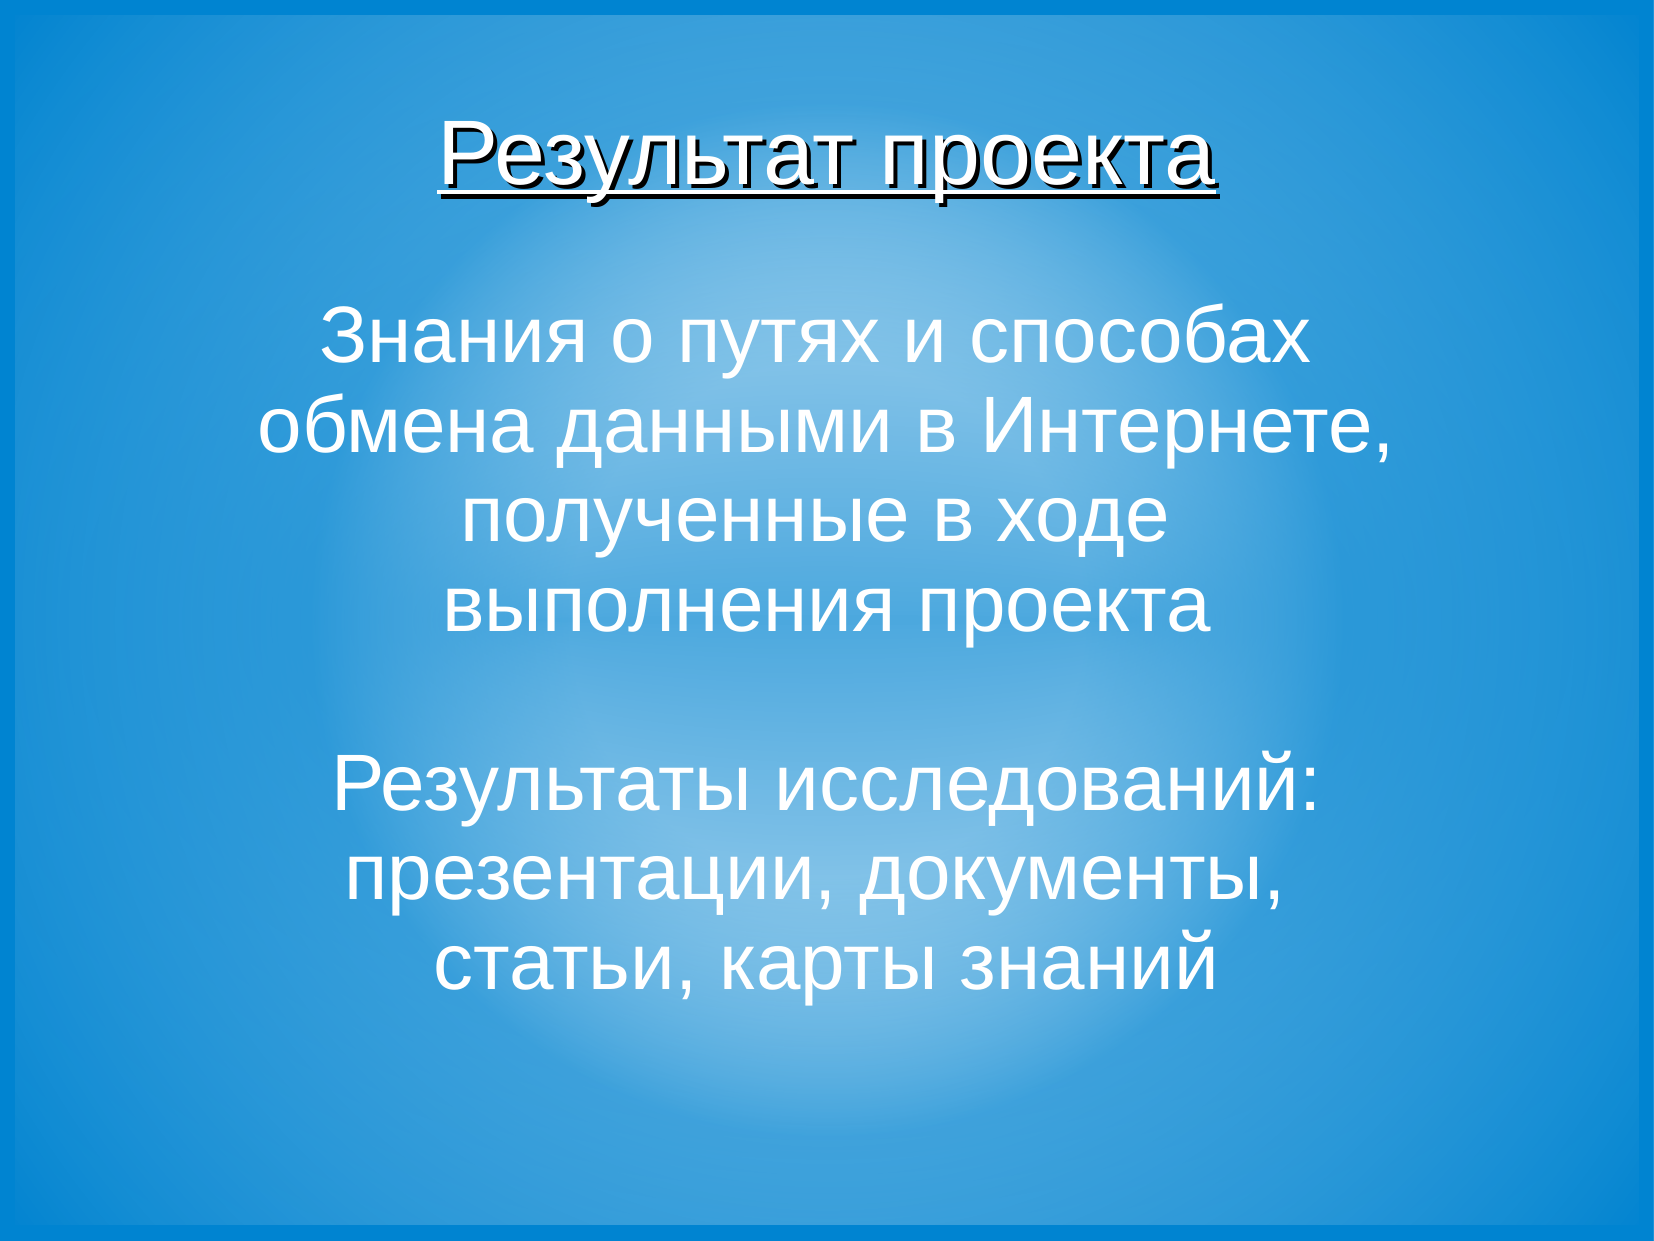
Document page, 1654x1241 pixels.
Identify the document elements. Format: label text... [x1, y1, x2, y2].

title Результат проекта [82, 49, 1571, 257]
list Знания о путях и способах обмена данными в Интернете, полученные в ходе выполнения проекта Результаты исследований: презентации, документы, статьи, карты знаний [82, 290, 1571, 1010]
